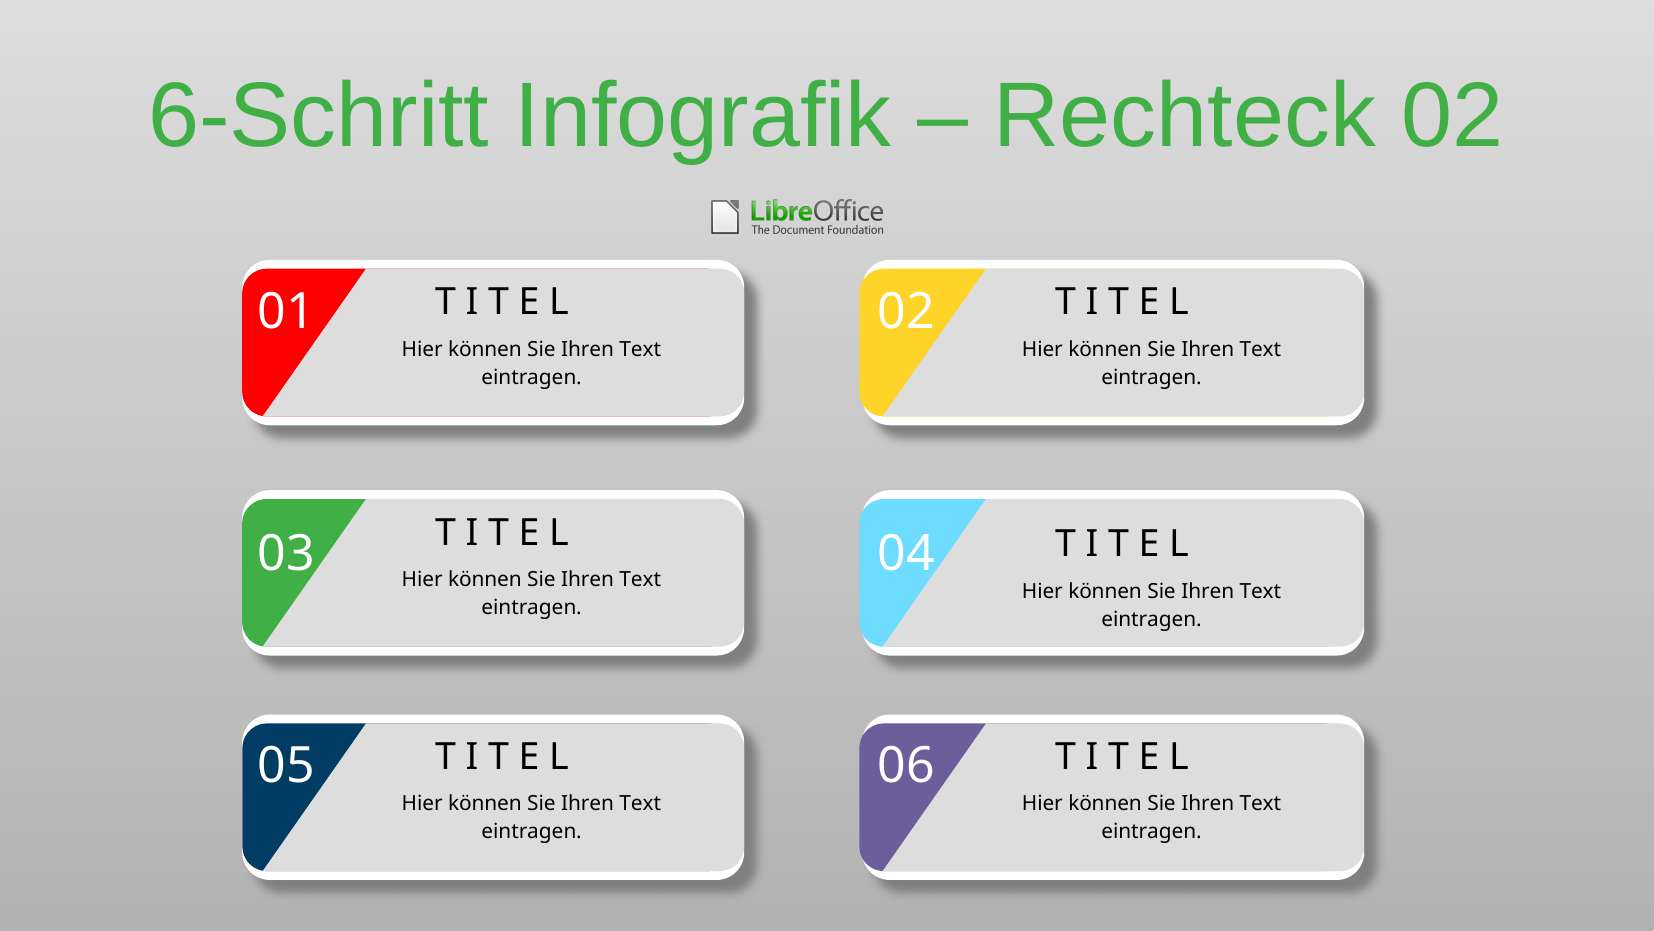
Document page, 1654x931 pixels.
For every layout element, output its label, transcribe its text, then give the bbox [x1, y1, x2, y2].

text_box T I T E L [1003, 274, 1241, 326]
text_box 02 [860, 274, 953, 344]
text_box [859, 490, 1365, 656]
text_box 03 [240, 516, 333, 586]
title 6-Schritt Infografik – Rechteck 02 [82, 37, 1571, 193]
text_box 01 [240, 274, 333, 344]
picture [708, 197, 886, 237]
text_box T I T E L [383, 274, 621, 326]
text_box [242, 490, 745, 656]
text_box Hier können Sie Ihren Text eintragen. [974, 788, 1329, 866]
text_box Hier können Sie Ihren Text eintragen. [354, 564, 709, 641]
text_box [242, 259, 745, 426]
text_box T I T E L [1003, 516, 1241, 568]
text_box 06 [860, 729, 953, 798]
text_box 04 [860, 516, 953, 586]
text_box Hier können Sie Ihren Text eintragen. [354, 788, 709, 866]
text_box Hier können Sie Ihren Text eintragen. [974, 575, 1329, 653]
text_box [859, 714, 1365, 880]
text_box Hier können Sie Ihren Text eintragen. [974, 333, 1329, 411]
text_box [859, 259, 1365, 426]
text_box T I T E L [383, 504, 621, 557]
text_box T I T E L [383, 729, 621, 781]
text_box [242, 714, 745, 880]
text_box T I T E L [1003, 729, 1241, 781]
text_box Hier können Sie Ihren Text eintragen. [354, 333, 709, 411]
text_box 05 [240, 729, 333, 798]
